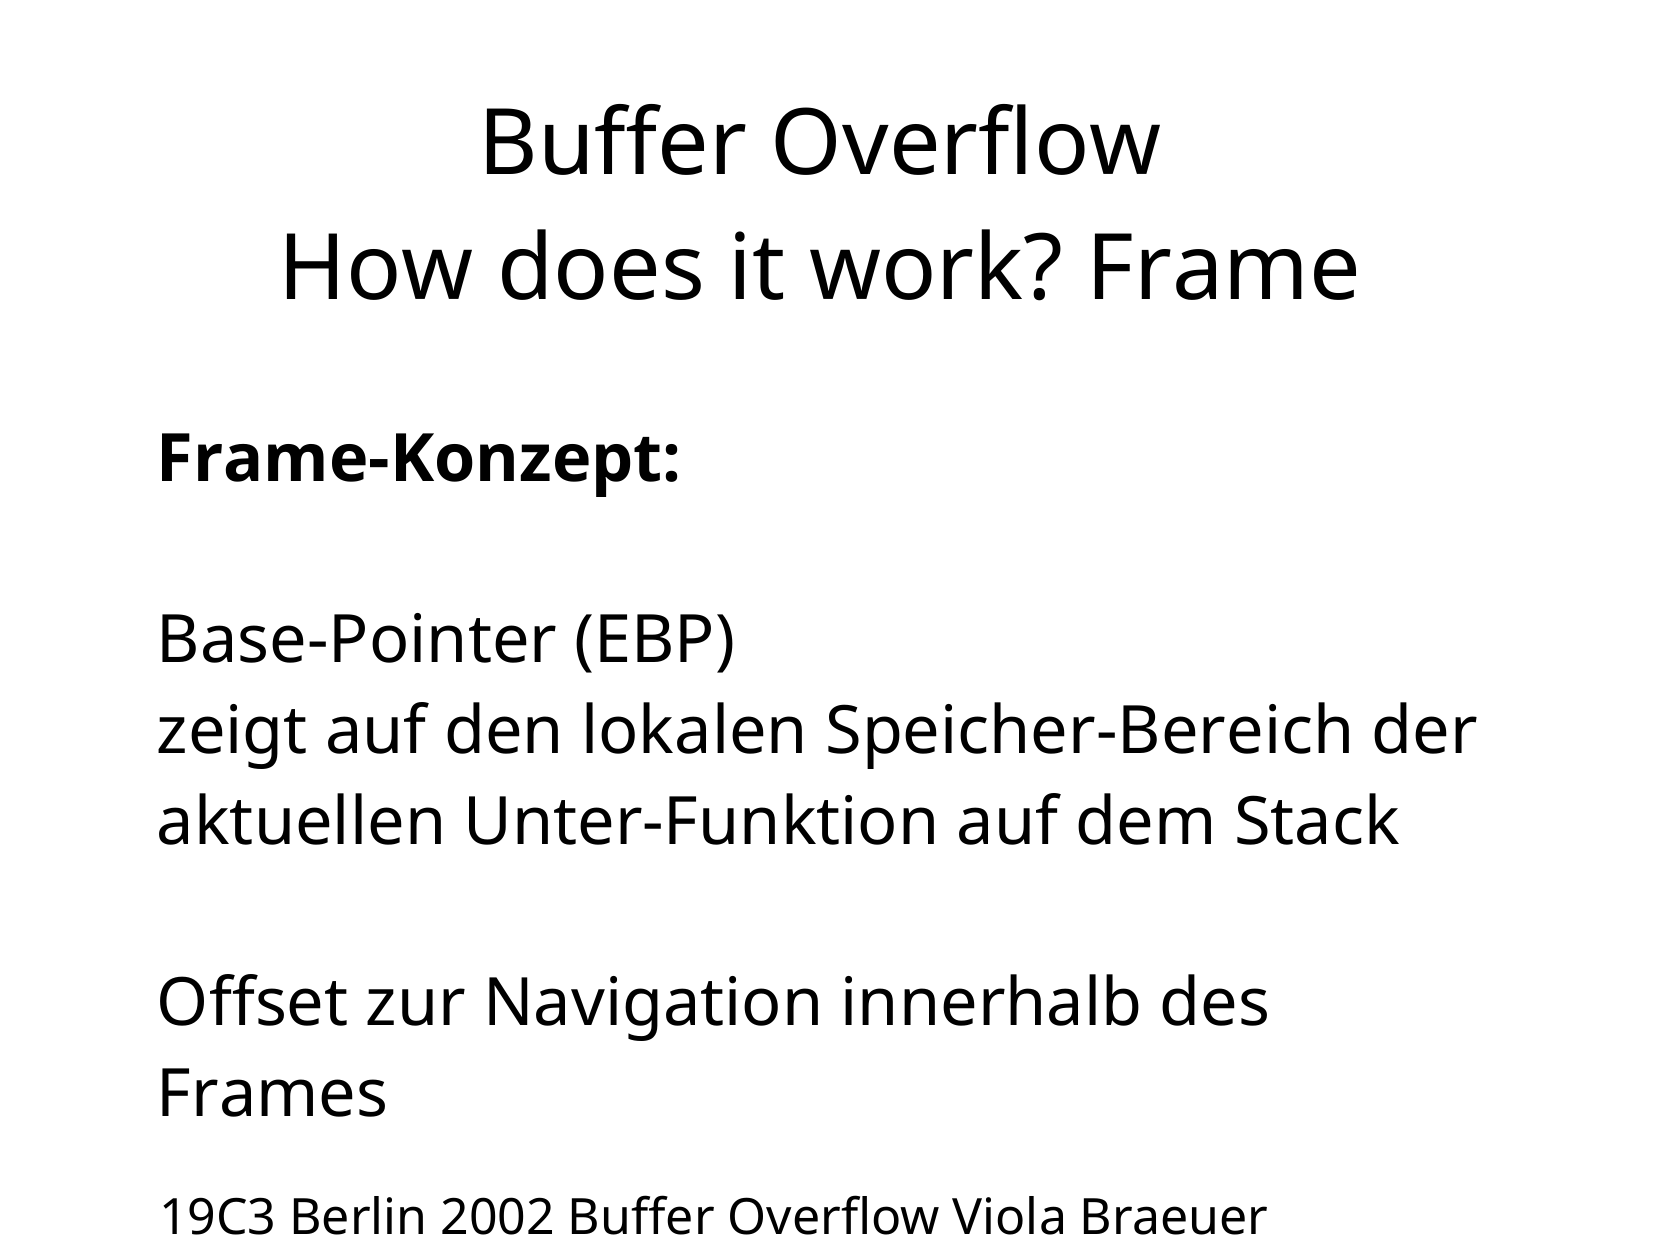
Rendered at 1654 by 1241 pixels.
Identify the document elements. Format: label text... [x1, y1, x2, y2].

text_box Frame-Konzept: Base-Pointer (EBP) zeigt auf den lokalen Speicher-Bereich der aktuellen Unter-Funktion auf dem Stack Offset zur Navigation innerhalb des Frames [121, 228, 1534, 1137]
text_box Buffer Overflow How does it work? Frame [114, 0, 1527, 327]
text_box 19C3 Berlin 2002 Buffer Overflow Viola Braeuer [159, 1112, 1269, 1241]
